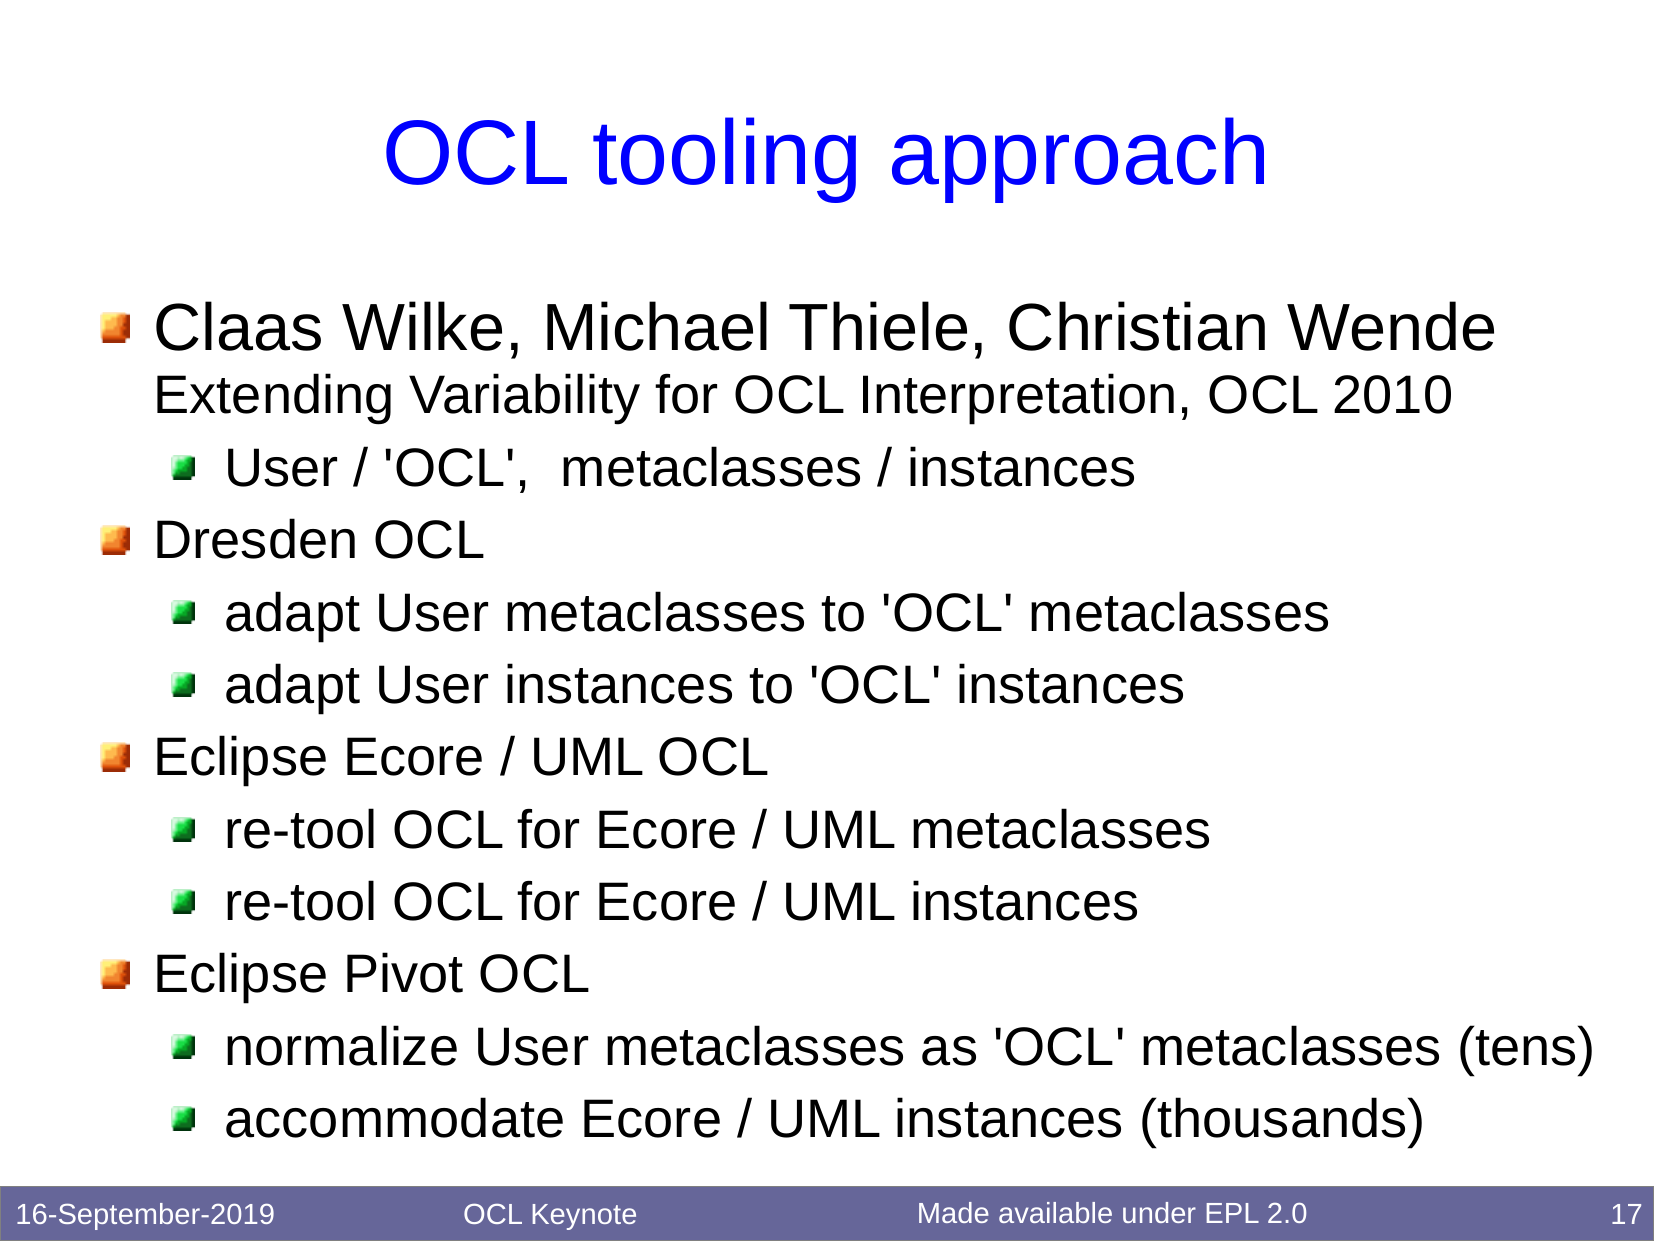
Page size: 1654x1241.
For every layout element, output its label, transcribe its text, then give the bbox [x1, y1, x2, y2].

title OCL tooling approach [82, 49, 1571, 257]
list Claas Wilke, Michael Thiele, Christian Wende Extending Variability for OCL Interpretation, OCL 2010 User / 'OCL', metaclasses / instances Dresden OCL adapt User metaclasses to 'OCL' metaclasses adapt User instances to 'OCL' instances Eclipse Ecore / UML OCL re-tool OCL for Ecore / UML metaclasses re-tool OCL for Ecore / UML instances Eclipse Pivot OCL normalize User metaclasses as 'OCL' metaclasses (tens) accommodate Ecore / UML instances (thousands) [82, 290, 1622, 1174]
